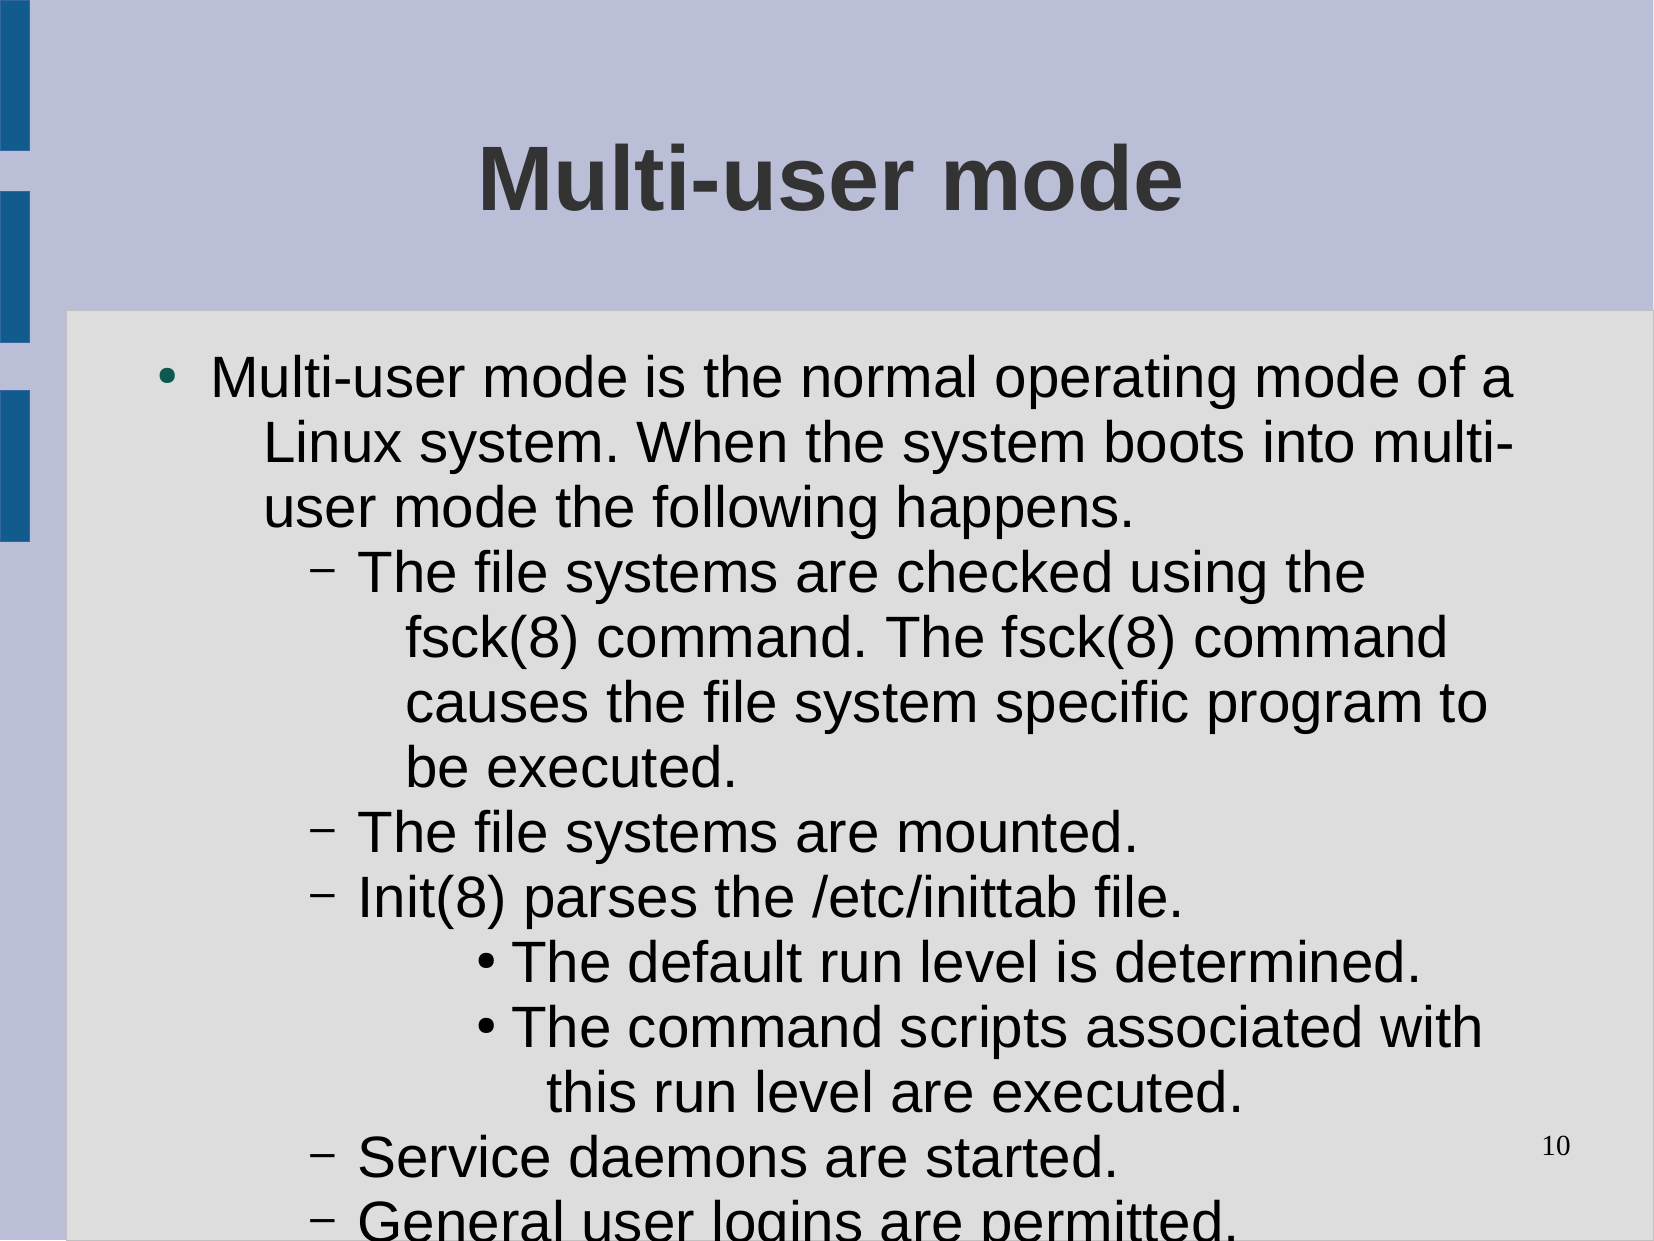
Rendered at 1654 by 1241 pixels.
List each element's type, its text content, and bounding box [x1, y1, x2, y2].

title Multi-user mode [125, 75, 1538, 283]
list Multi-user mode is the normal operating mode of a Linux system. When the system boots into multi-user mode the following happens. The file systems are checked using the fsck(8) command. The fsck(8) command causes the file system specific program to be executed. The file systems are mounted. Init(8) parses the /etc/inittab file. The default run level is determined. The command scripts associated with this run level are executed. Service daemons are started. General user logins are permitted. [121, 344, 1534, 1191]
